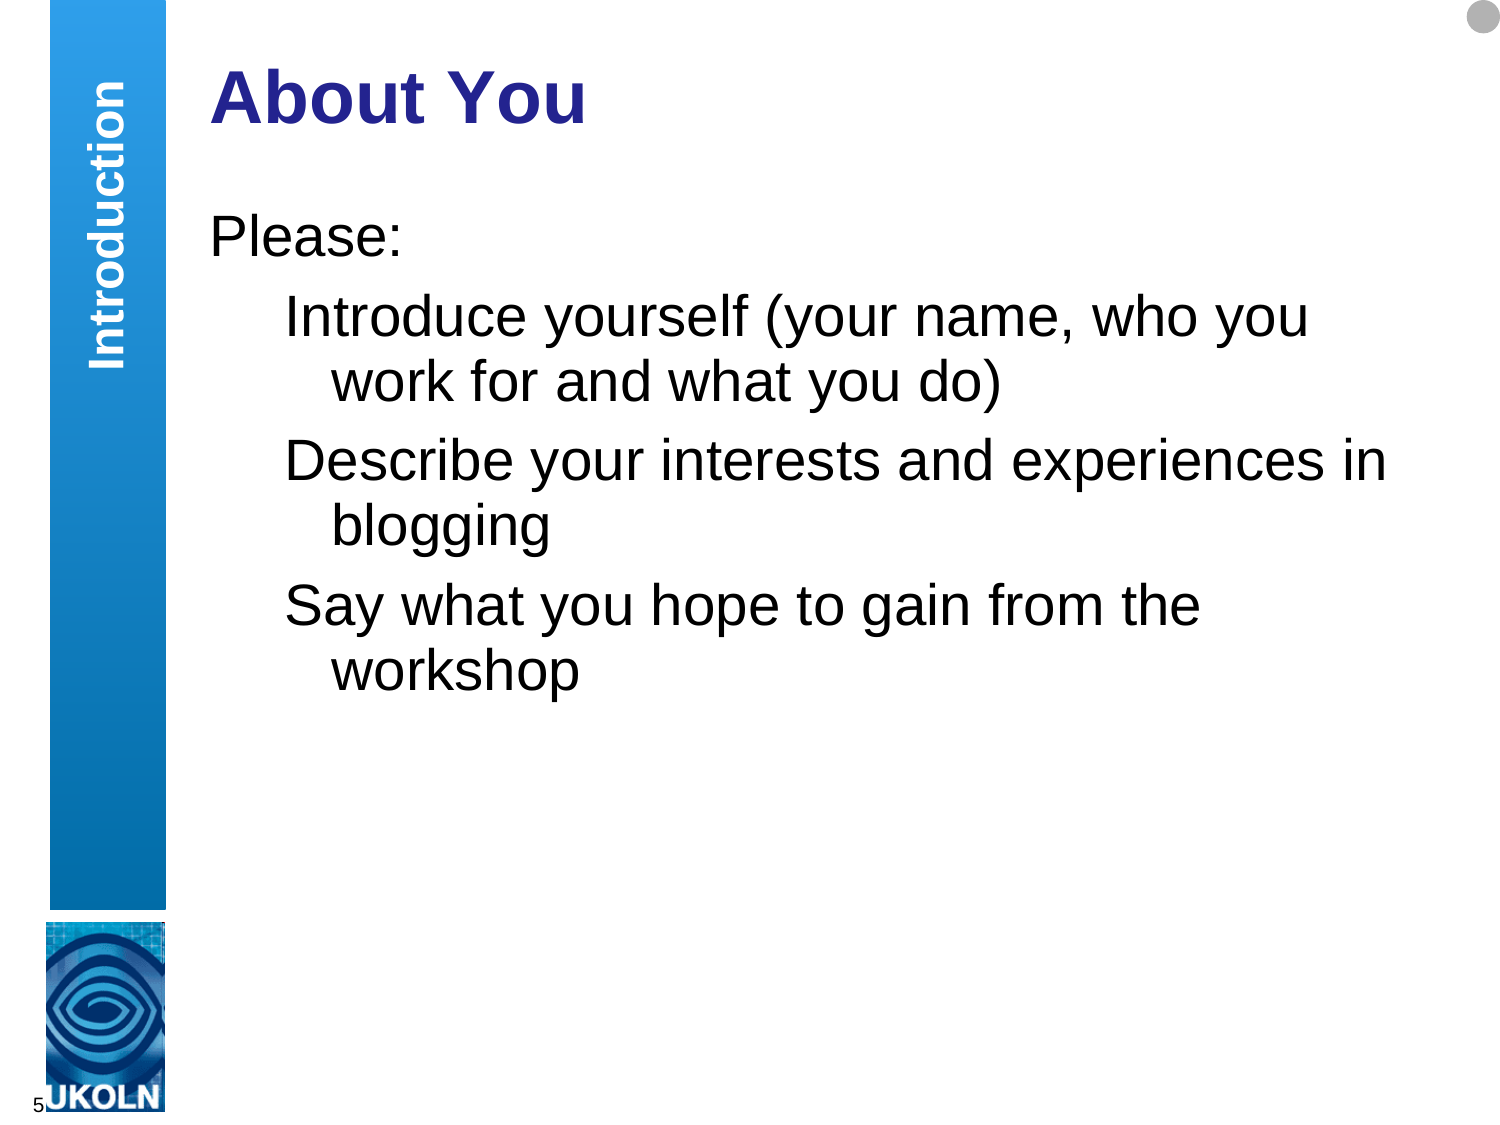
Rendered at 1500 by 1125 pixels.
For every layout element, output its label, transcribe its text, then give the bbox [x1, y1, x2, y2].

picture [46, 922, 58, 927]
list Please: Introduce yourself (your name, who you work for and what you do) Describe your interests and experiences in blogging Say what you hope to gain from the workshop [194, 196, 1447, 1026]
title About You [194, 42, 1447, 153]
picture [46, 922, 165, 1112]
text_box Introduction [70, 64, 142, 387]
text_box [1466, 0, 1500, 34]
